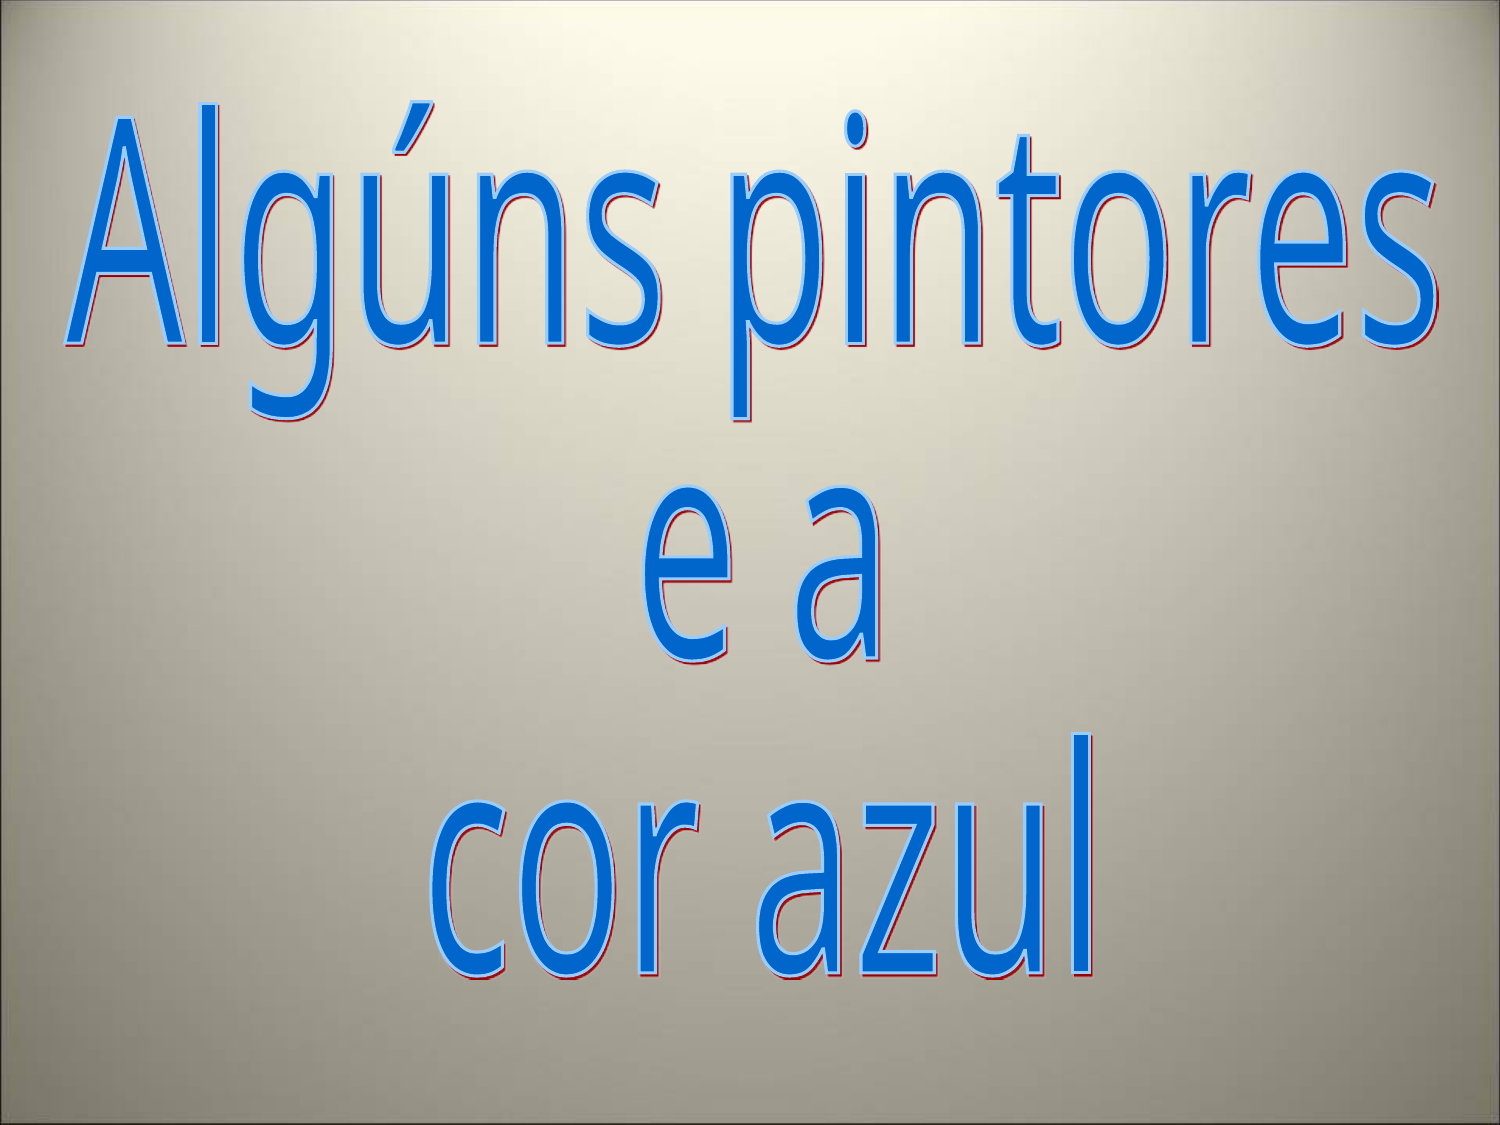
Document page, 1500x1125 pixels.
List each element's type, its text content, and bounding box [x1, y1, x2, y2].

text_box Algúns pintores e a cor azul [242, 171, 332, 419]
text_box Algúns pintores e a cor azul [895, 171, 980, 344]
text_box Algúns pintores e a cor azul [643, 485, 729, 662]
text_box Algúns pintores e a cor azul [997, 135, 1058, 347]
text_box Algúns pintores e a cor azul [861, 804, 935, 973]
text_box Algúns pintores e a cor azul [956, 804, 1042, 977]
text_box Algúns pintores e a cor azul [64, 117, 185, 344]
text_box Algúns pintores e a cor azul [846, 174, 864, 344]
text_box Algúns pintores e a cor azul [393, 101, 432, 153]
text_box Algúns pintores e a cor azul [430, 800, 505, 977]
text_box Algúns pintores e a cor azul [362, 174, 447, 347]
text_box Algúns pintores e a cor azul [1072, 171, 1165, 347]
text_box Algúns pintores e a cor azul [520, 800, 614, 977]
picture [0, 0, 1500, 1125]
text_box Algúns pintores e a cor azul [795, 486, 877, 662]
text_box Algúns pintores e a cor azul [845, 110, 865, 147]
text_box Algúns pintores e a cor azul [200, 103, 217, 344]
text_box Algúns pintores e a cor azul [478, 171, 563, 344]
text_box Algúns pintores e a cor azul [1072, 733, 1090, 973]
text_box Algúns pintores e a cor azul [757, 801, 839, 977]
text_box Algúns pintores e a cor azul [1258, 171, 1345, 347]
text_box Algúns pintores e a cor azul [639, 800, 698, 973]
text_box Algúns pintores e a cor azul [732, 171, 821, 419]
text_box Algúns pintores e a cor azul [1363, 171, 1435, 347]
text_box Algúns pintores e a cor azul [587, 171, 660, 347]
text_box Algúns pintores e a cor azul [1190, 171, 1250, 344]
